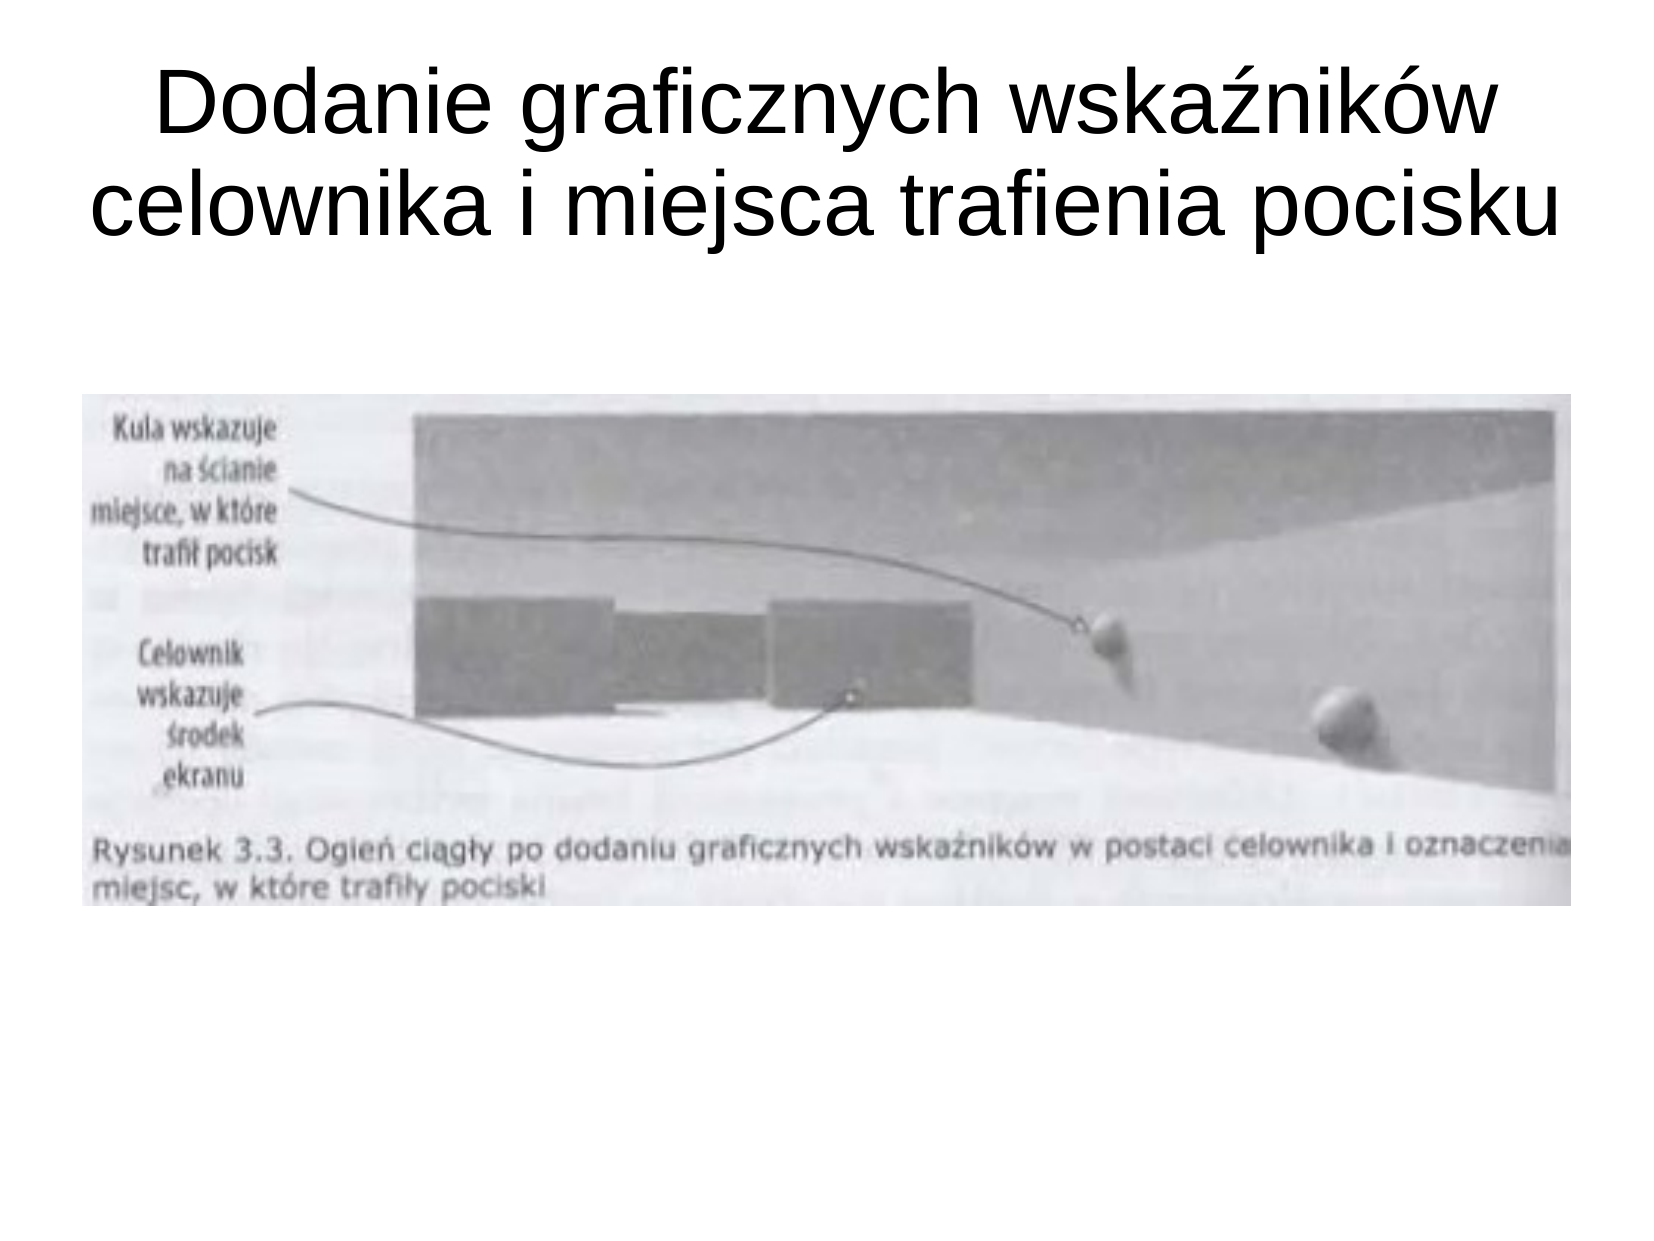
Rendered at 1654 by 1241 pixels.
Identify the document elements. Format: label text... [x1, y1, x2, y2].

picture [82, 394, 1571, 906]
title Dodanie graficznych wskaźników celownika i miejsca trafienia pocisku [82, 49, 1571, 257]
